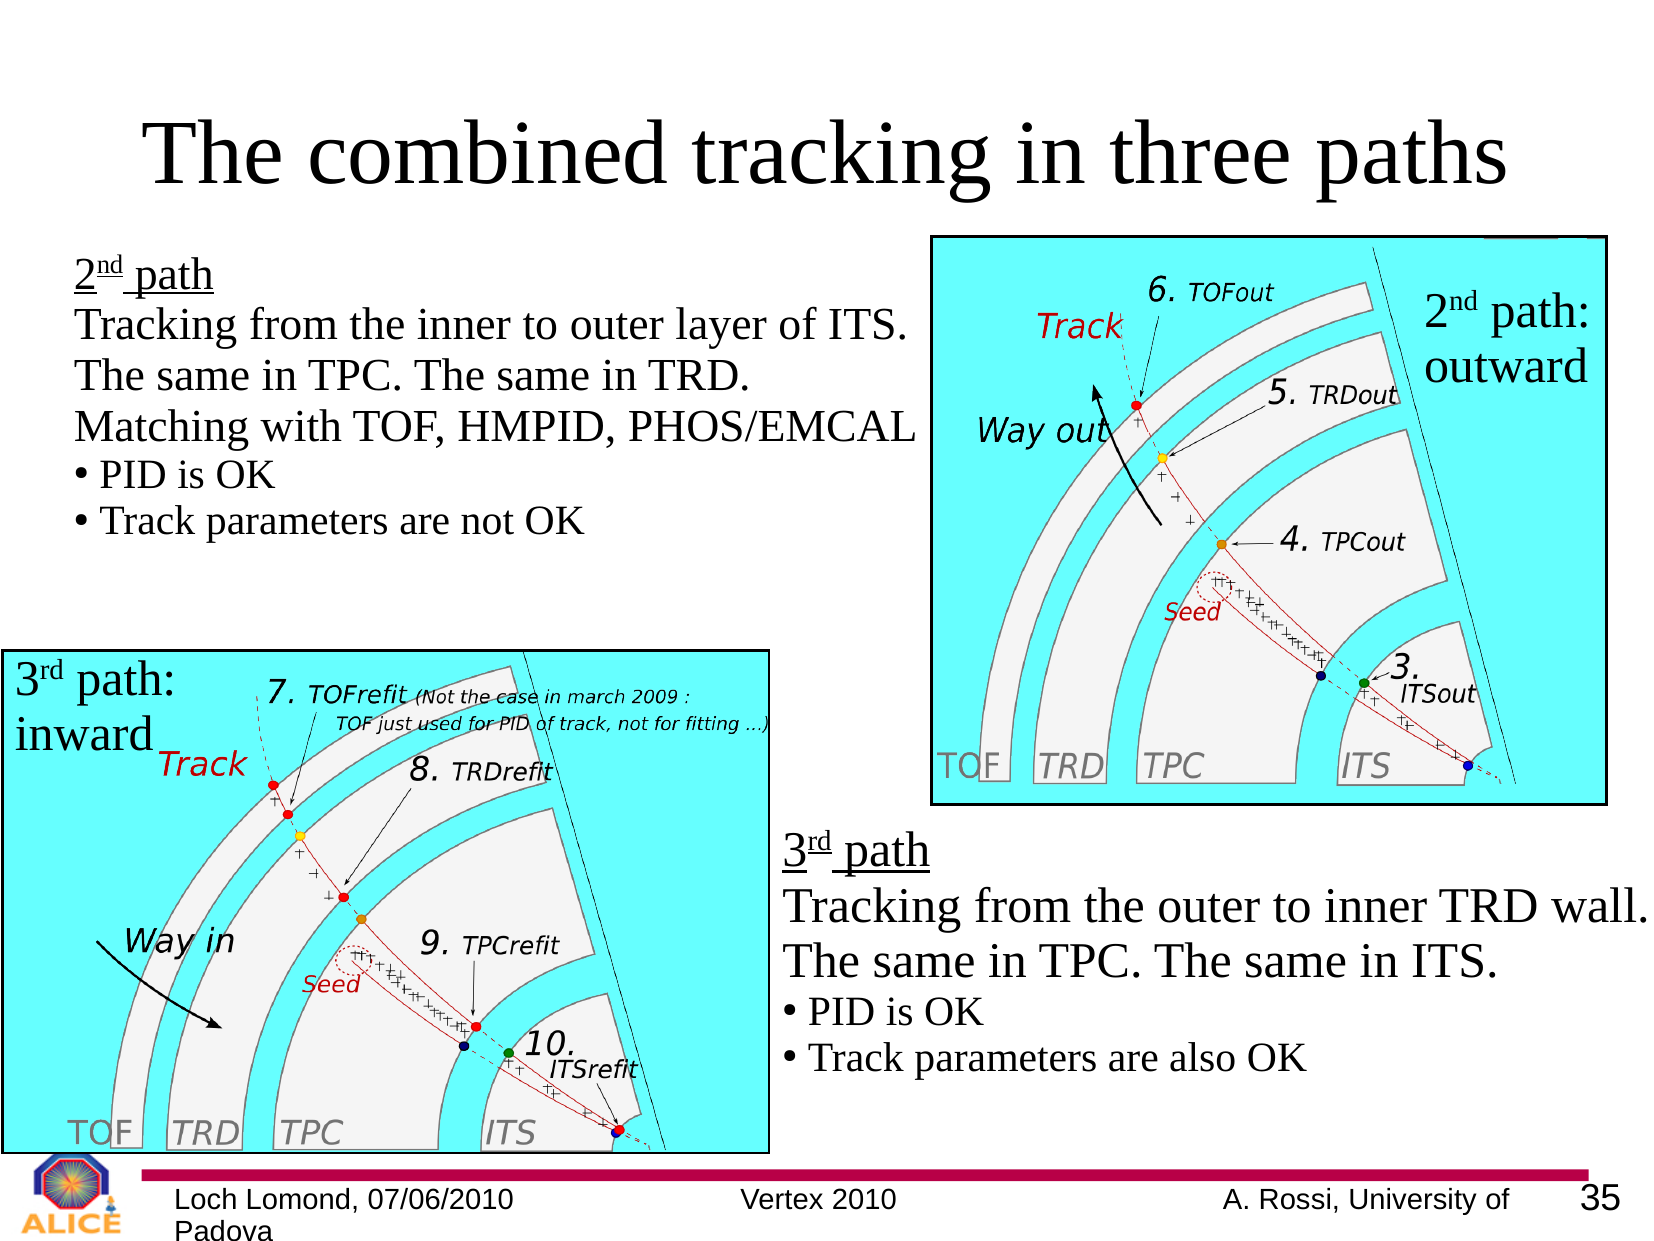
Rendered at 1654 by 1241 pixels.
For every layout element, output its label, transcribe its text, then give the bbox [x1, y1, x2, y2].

text_box Loch Lomond, 07/06/2010 Vertex 2010 A. Rossi, University of Padova [159, 1175, 1564, 1223]
text_box 3rd path Tracking from the outer to inner TRD wall. The same in TPC. The same in ITS. PID is OK Track parameters are also OK [767, 814, 1654, 1154]
text_box 2nd path Tracking from the inner to outer layer of ITS. The same in TPC. The same in TRD. Matching with TOF, HMPID, PHOS/EMCAL PID is OK Track parameters are not OK [59, 240, 945, 625]
picture [11, 1154, 135, 1241]
picture [3, 651, 768, 1152]
text_box 3rd path: inward [0, 643, 409, 798]
text_box 2nd path: outward [1409, 275, 1654, 429]
text_box 35 [1564, 1169, 1648, 1227]
picture [933, 237, 1606, 804]
text_box [141, 1169, 1564, 1182]
title The combined tracking in three paths [82, 56, 1571, 240]
